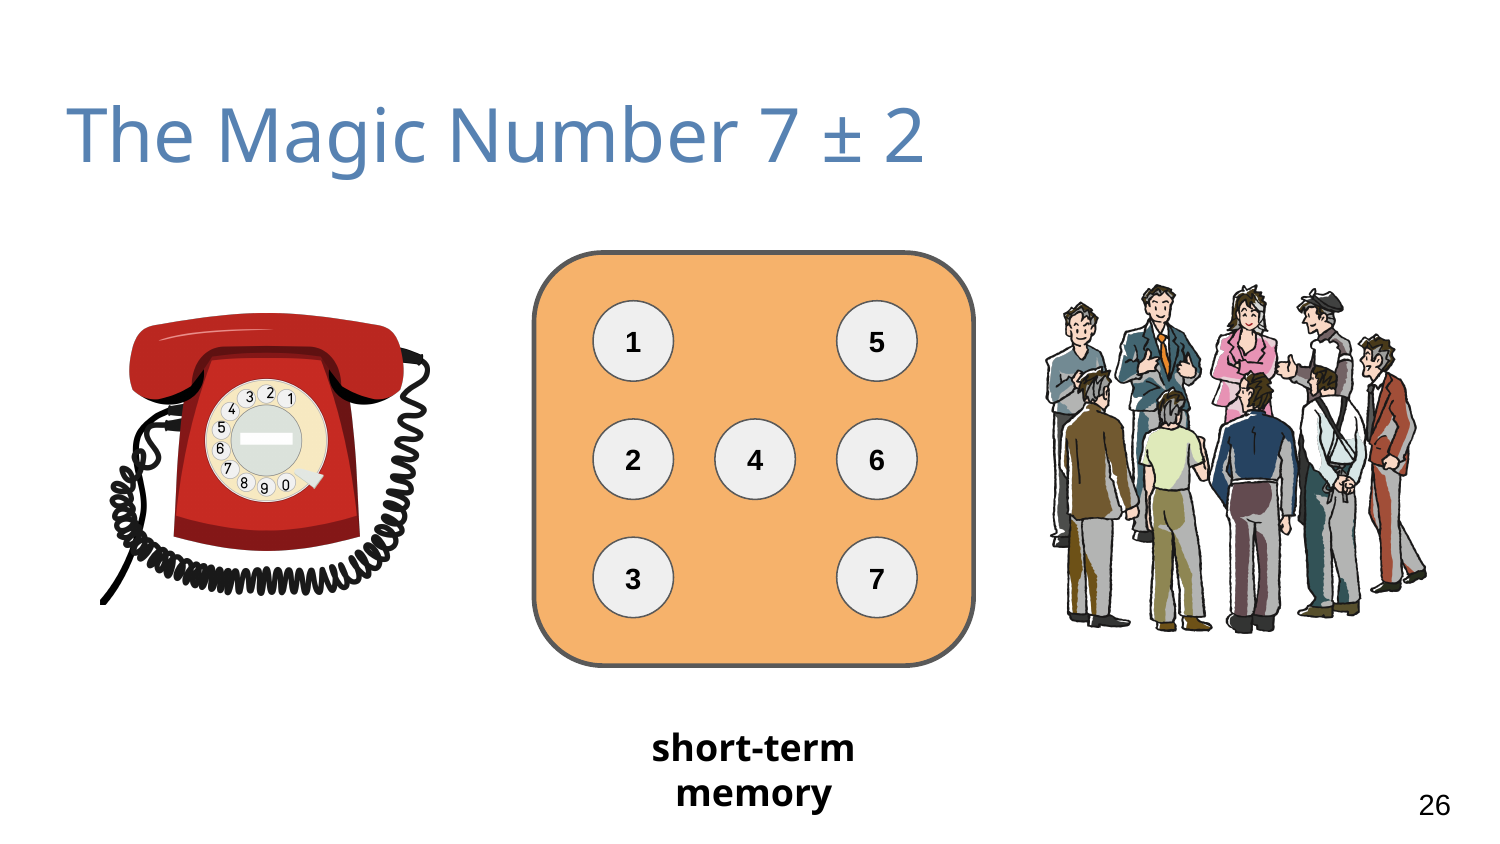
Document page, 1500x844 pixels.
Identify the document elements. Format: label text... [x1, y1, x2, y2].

text_box 3 [593, 537, 674, 618]
text_box 2 [593, 418, 674, 500]
text_box 5 [836, 300, 918, 382]
text_box 7 [836, 537, 918, 618]
title The Magic Number 7 ± 2 [51, 72, 1449, 189]
picture [100, 313, 430, 605]
text_box 1 [593, 300, 674, 382]
text_box [533, 252, 974, 666]
text_box short-term memory [555, 709, 953, 790]
text_box 4 [714, 418, 796, 500]
picture [1045, 284, 1427, 634]
text_box 6 [836, 418, 918, 500]
